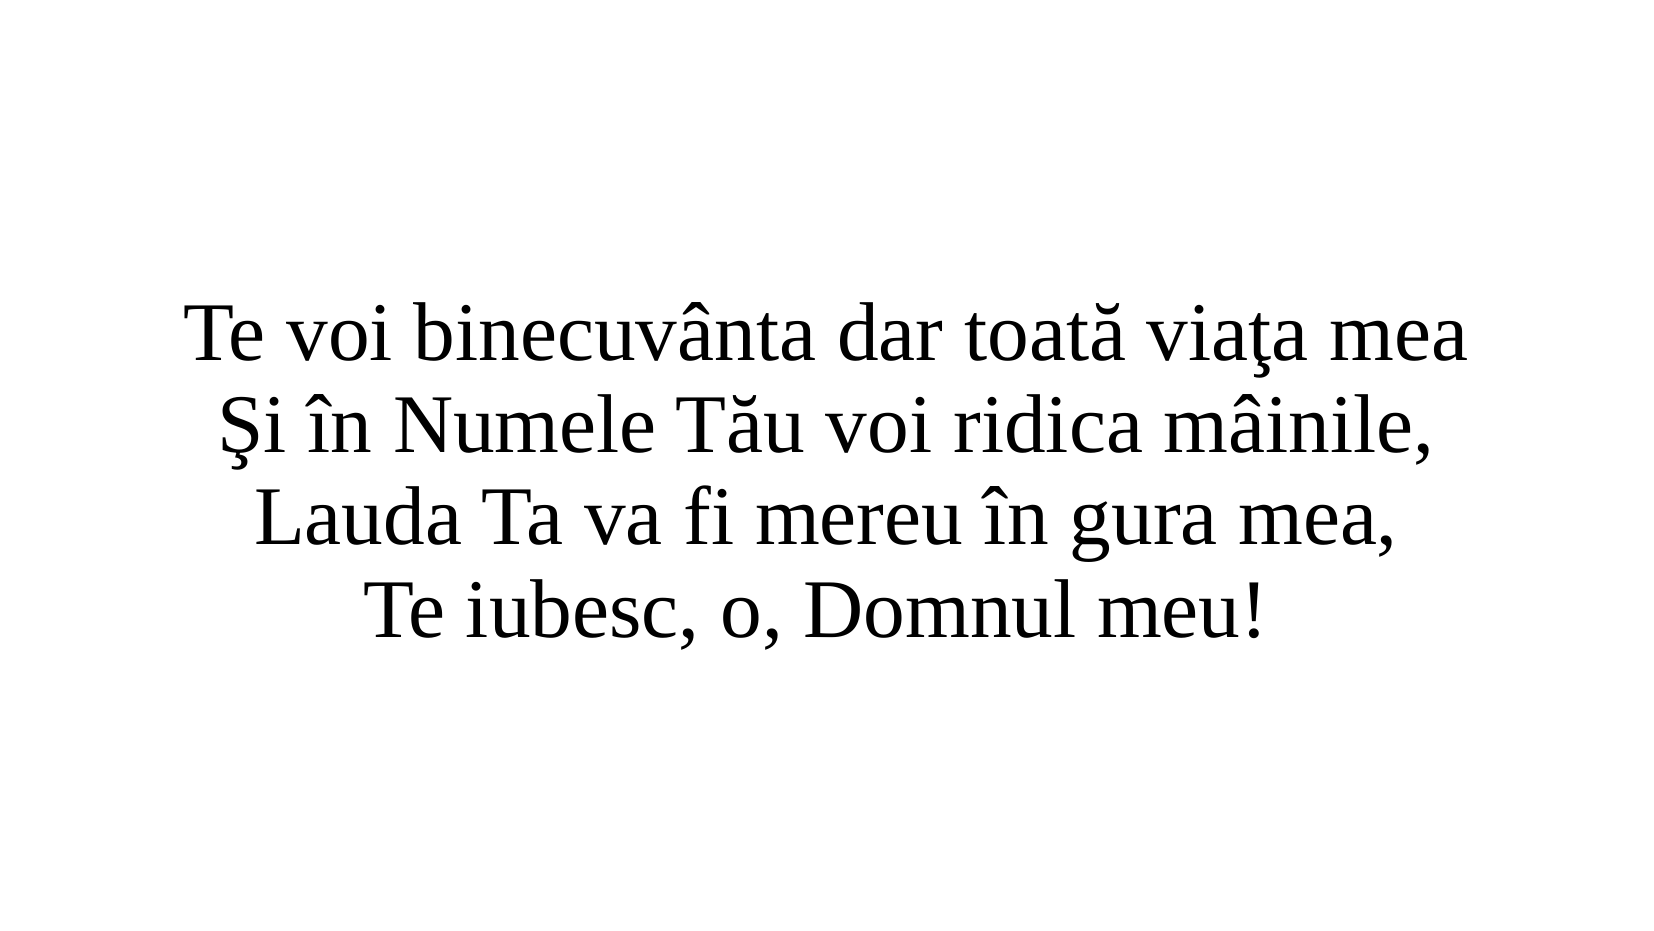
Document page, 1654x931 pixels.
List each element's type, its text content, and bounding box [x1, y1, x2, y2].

title Te voi binecuvânta dar toată viaţa mea Şi în Numele Tău voi ridica mâinile, Lauda Ta va fi mereu în gura mea, Te iubesc, o, Domnul meu! [165, 286, 1489, 656]
